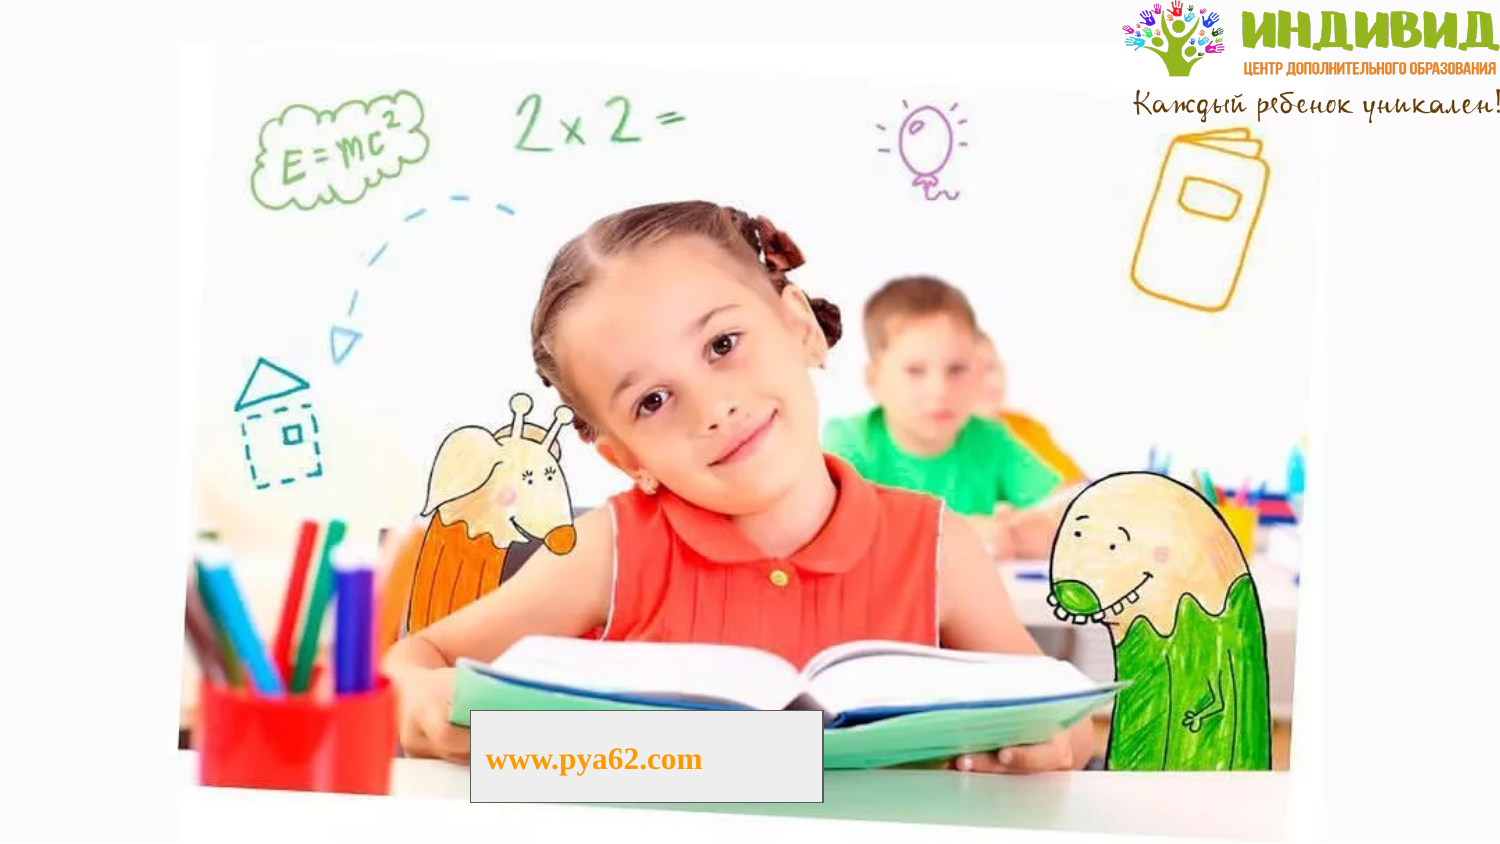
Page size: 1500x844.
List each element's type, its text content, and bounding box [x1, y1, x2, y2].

text_box www.pya62.com [470, 710, 824, 803]
picture [0, 0, 1500, 844]
